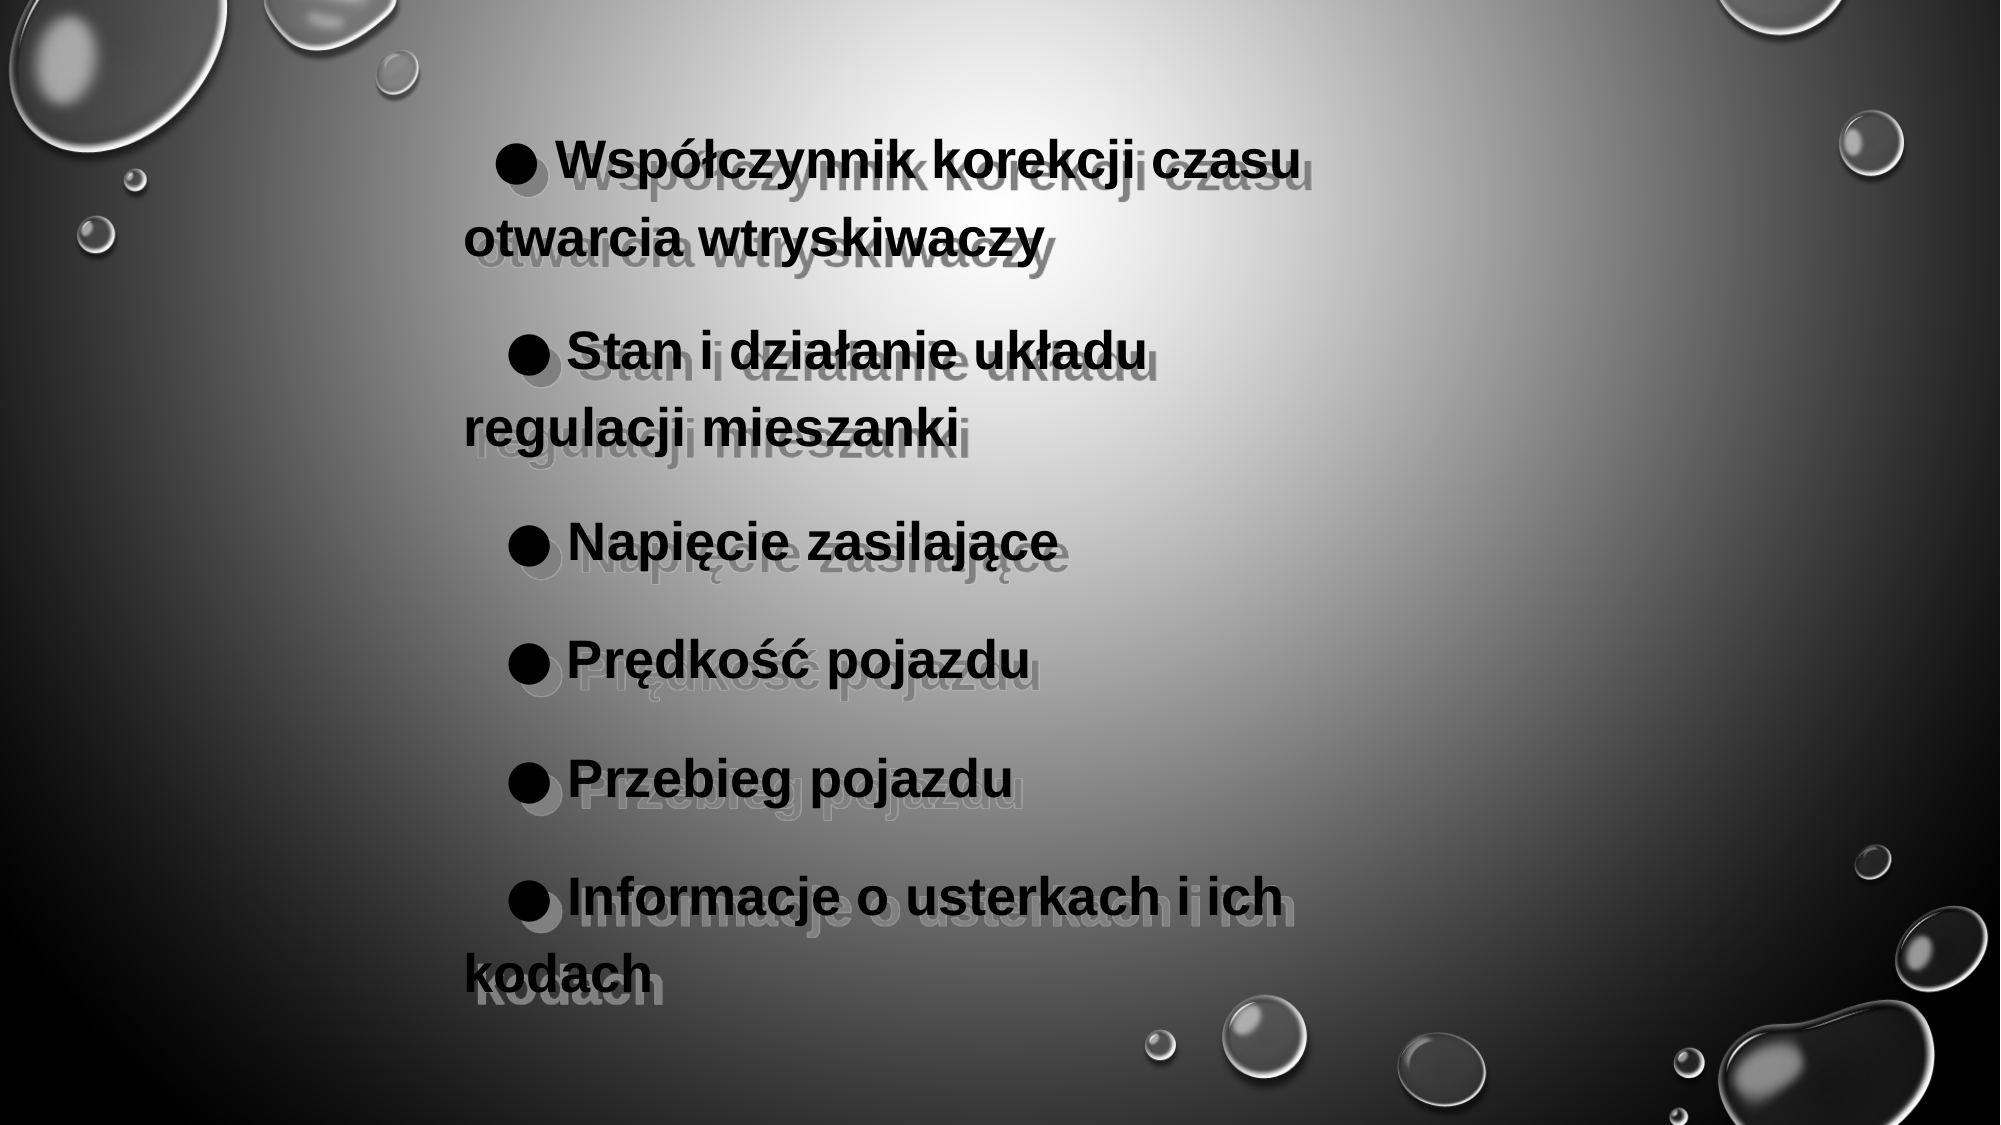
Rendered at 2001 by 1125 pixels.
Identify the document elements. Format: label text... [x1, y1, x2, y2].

text_box ● Współczynnik korekcji czasu otwarcia wtryskiwaczy ● Stan i działanie układu regulacji mieszanki ● Napięcie zasilające ● Prędkość pojazdu ● Przebieg pojazdu ● Informacje o usterkach i ich kodach [448, 94, 1372, 1016]
